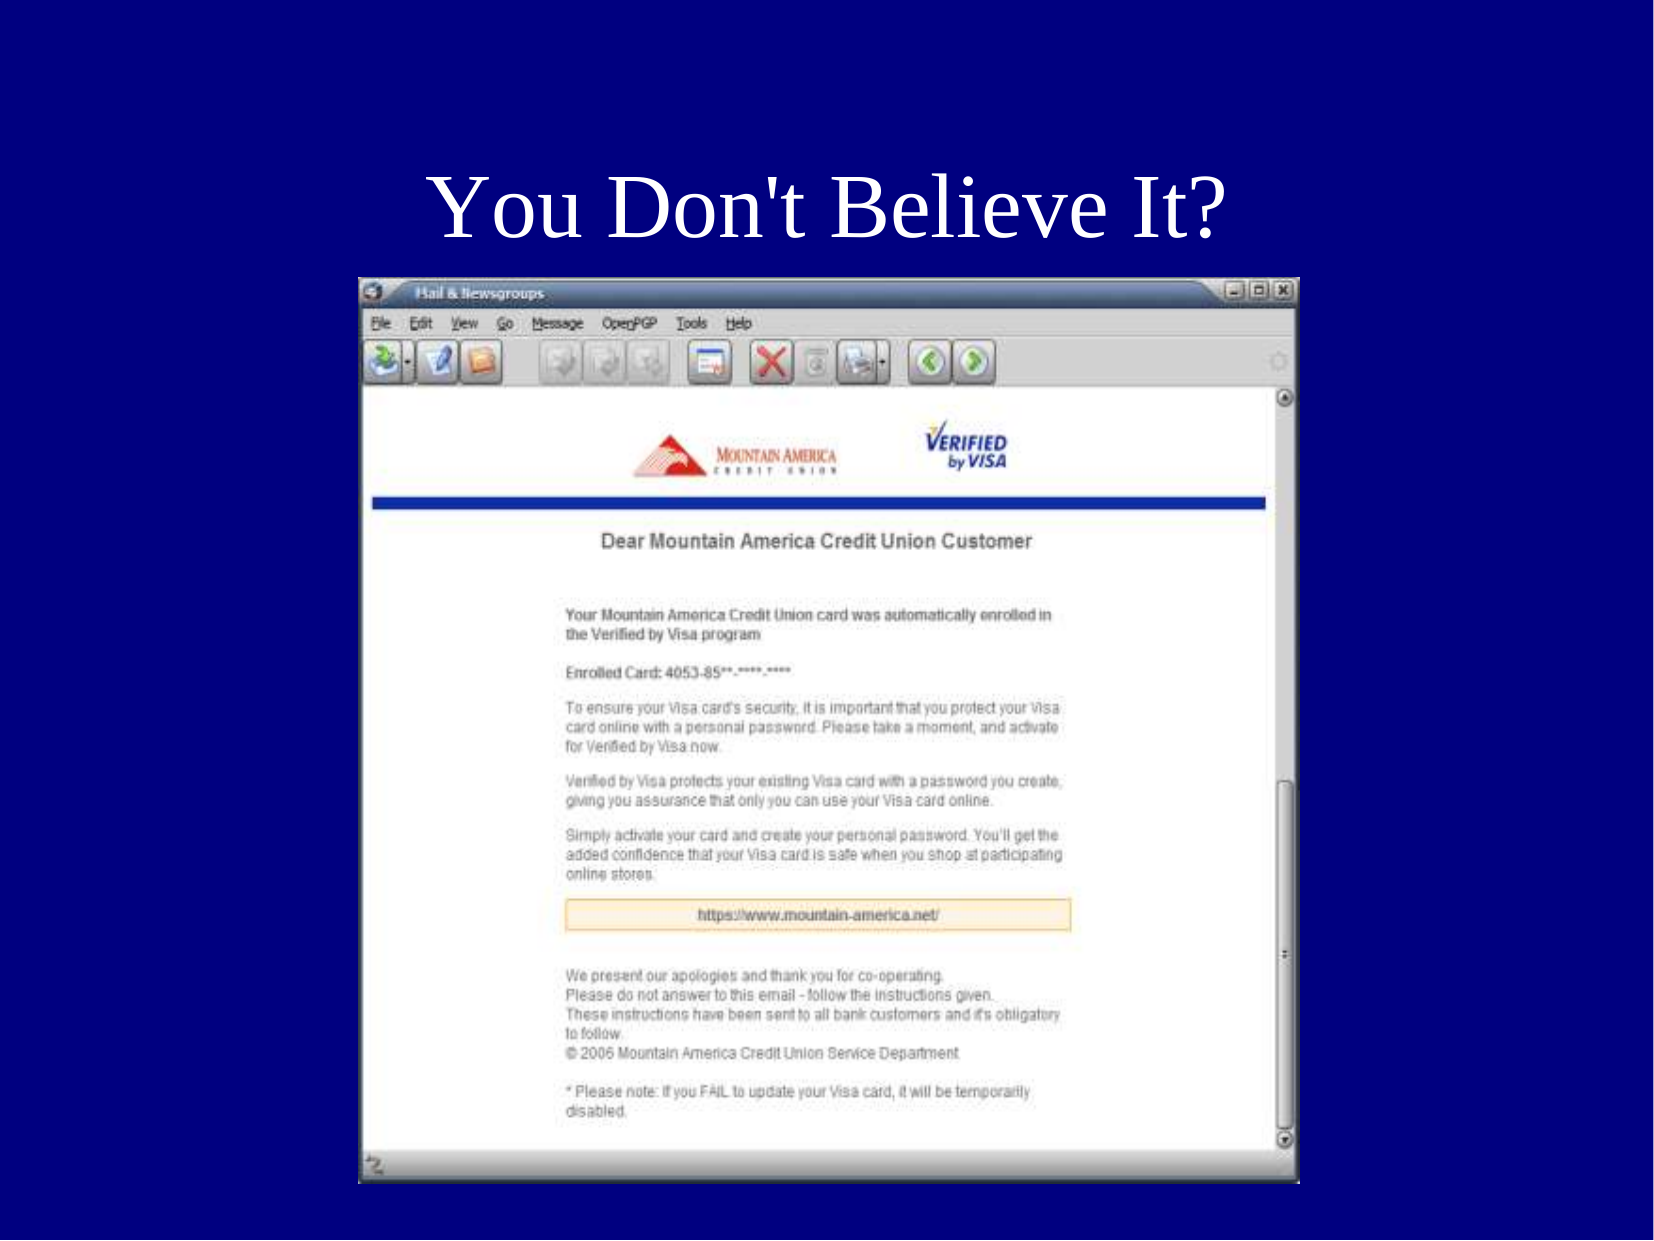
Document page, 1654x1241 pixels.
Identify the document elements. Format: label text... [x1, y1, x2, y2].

picture [358, 277, 1300, 1184]
title You Don't Believe It? [121, 102, 1534, 311]
